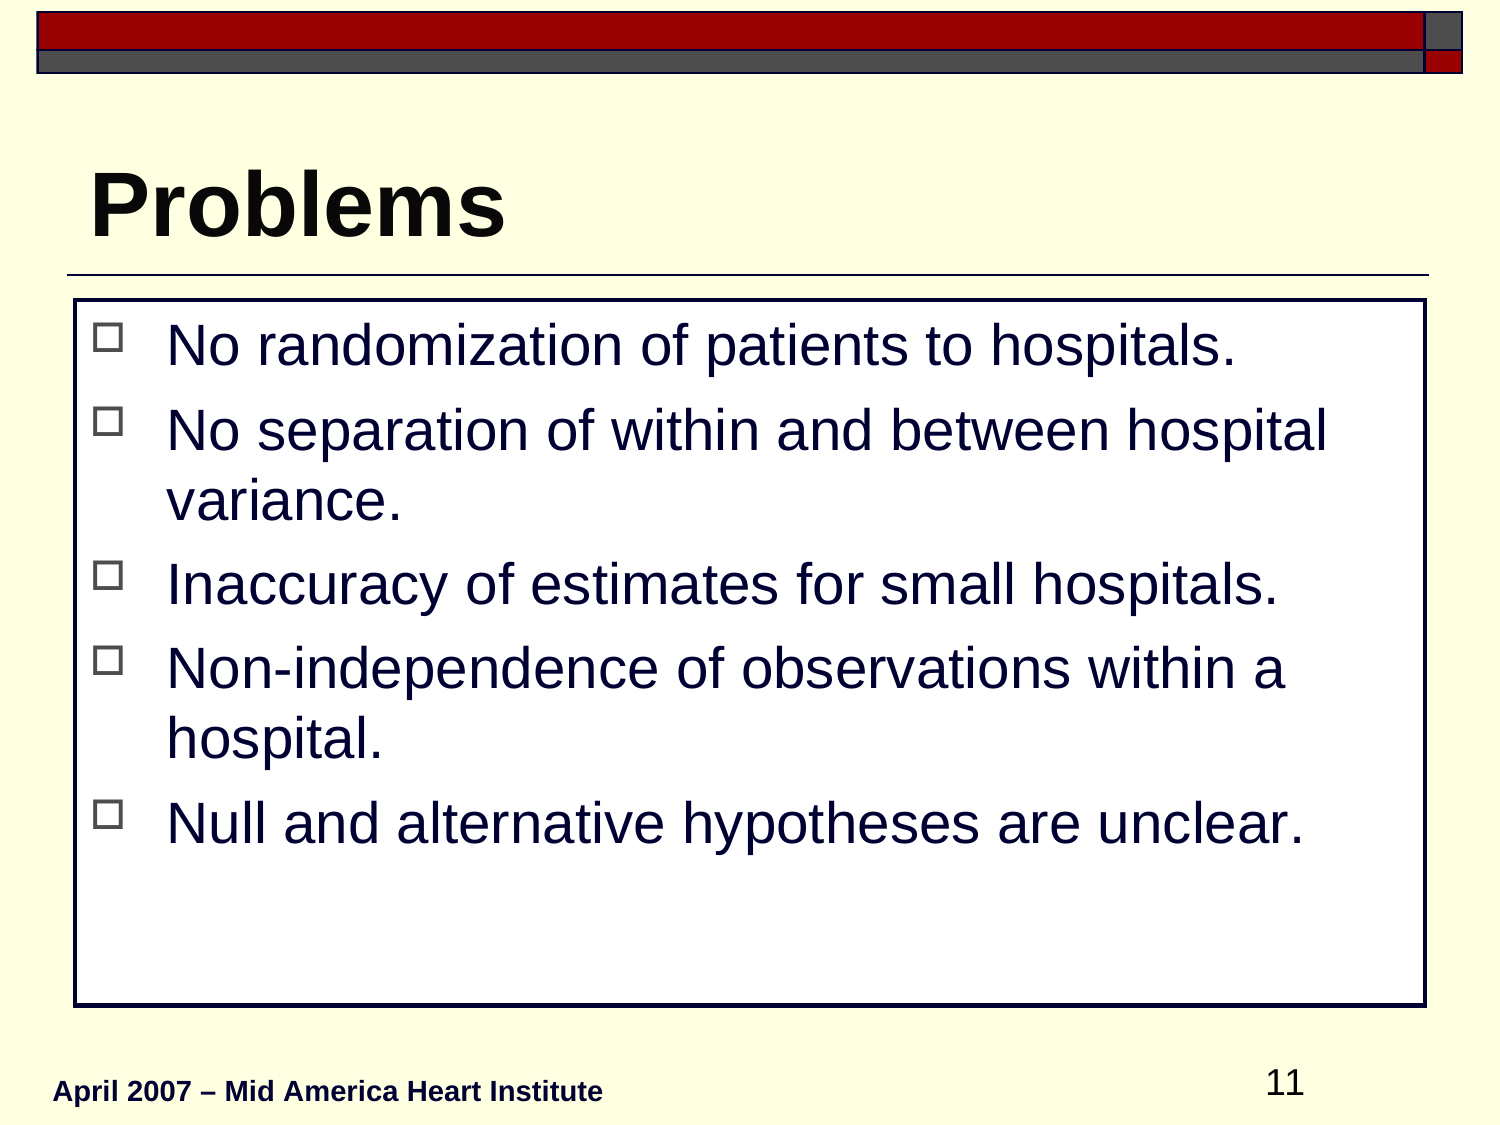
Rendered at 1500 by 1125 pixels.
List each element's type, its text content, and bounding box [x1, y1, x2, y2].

list No randomization of patients to hospitals. No separation of within and between hospital variance. Inaccuracy of estimates for small hospitals. Non-independence of observations within a hospital. Null and alternative hypotheses are unclear. [75, 299, 1426, 1006]
title Problems [75, 87, 1426, 263]
